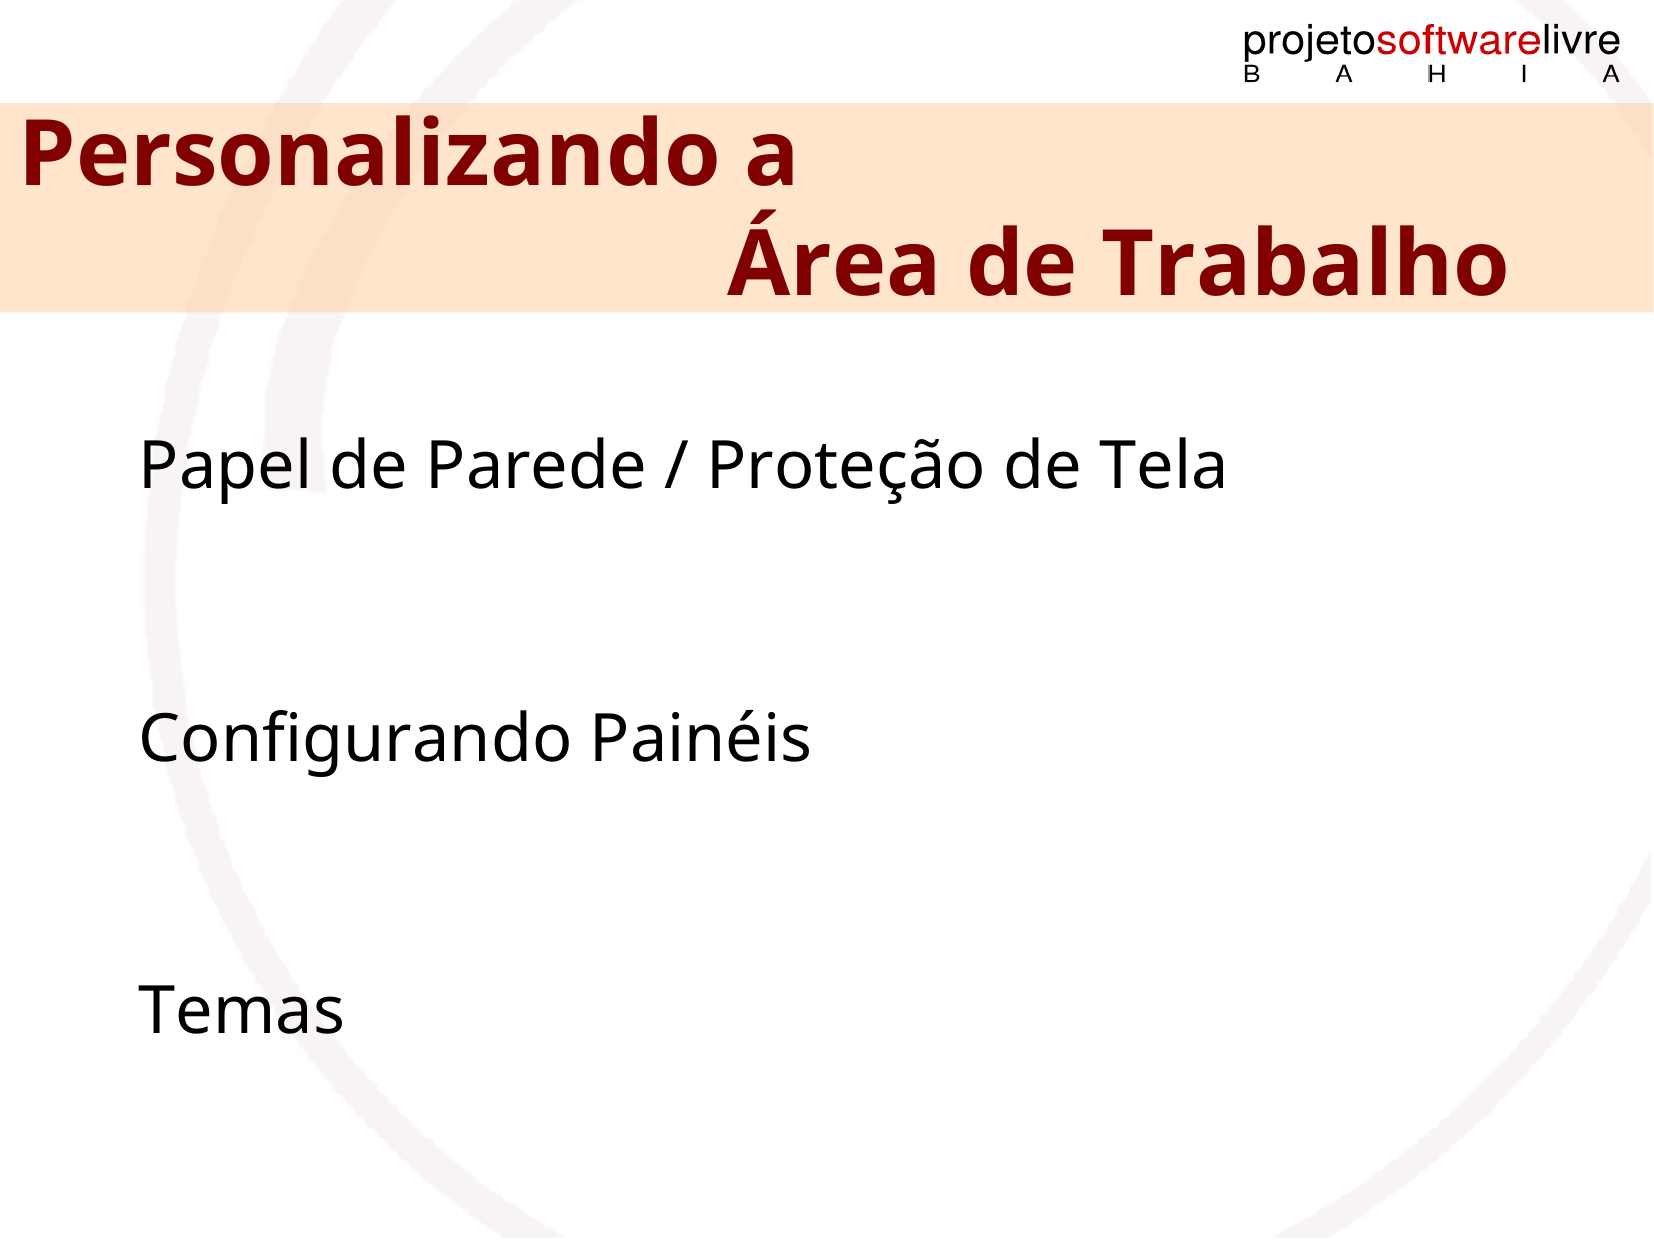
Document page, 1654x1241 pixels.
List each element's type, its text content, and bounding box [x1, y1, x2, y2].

subtitle Papel de Parede / Proteção de Tela Configurando Painéis Temas [121, 344, 1534, 1127]
title Personalizando a [18, 46, 917, 254]
title Área de Trabalho [727, 163, 1654, 357]
picture [0, 313, 1654, 1241]
picture [0, 0, 1654, 103]
